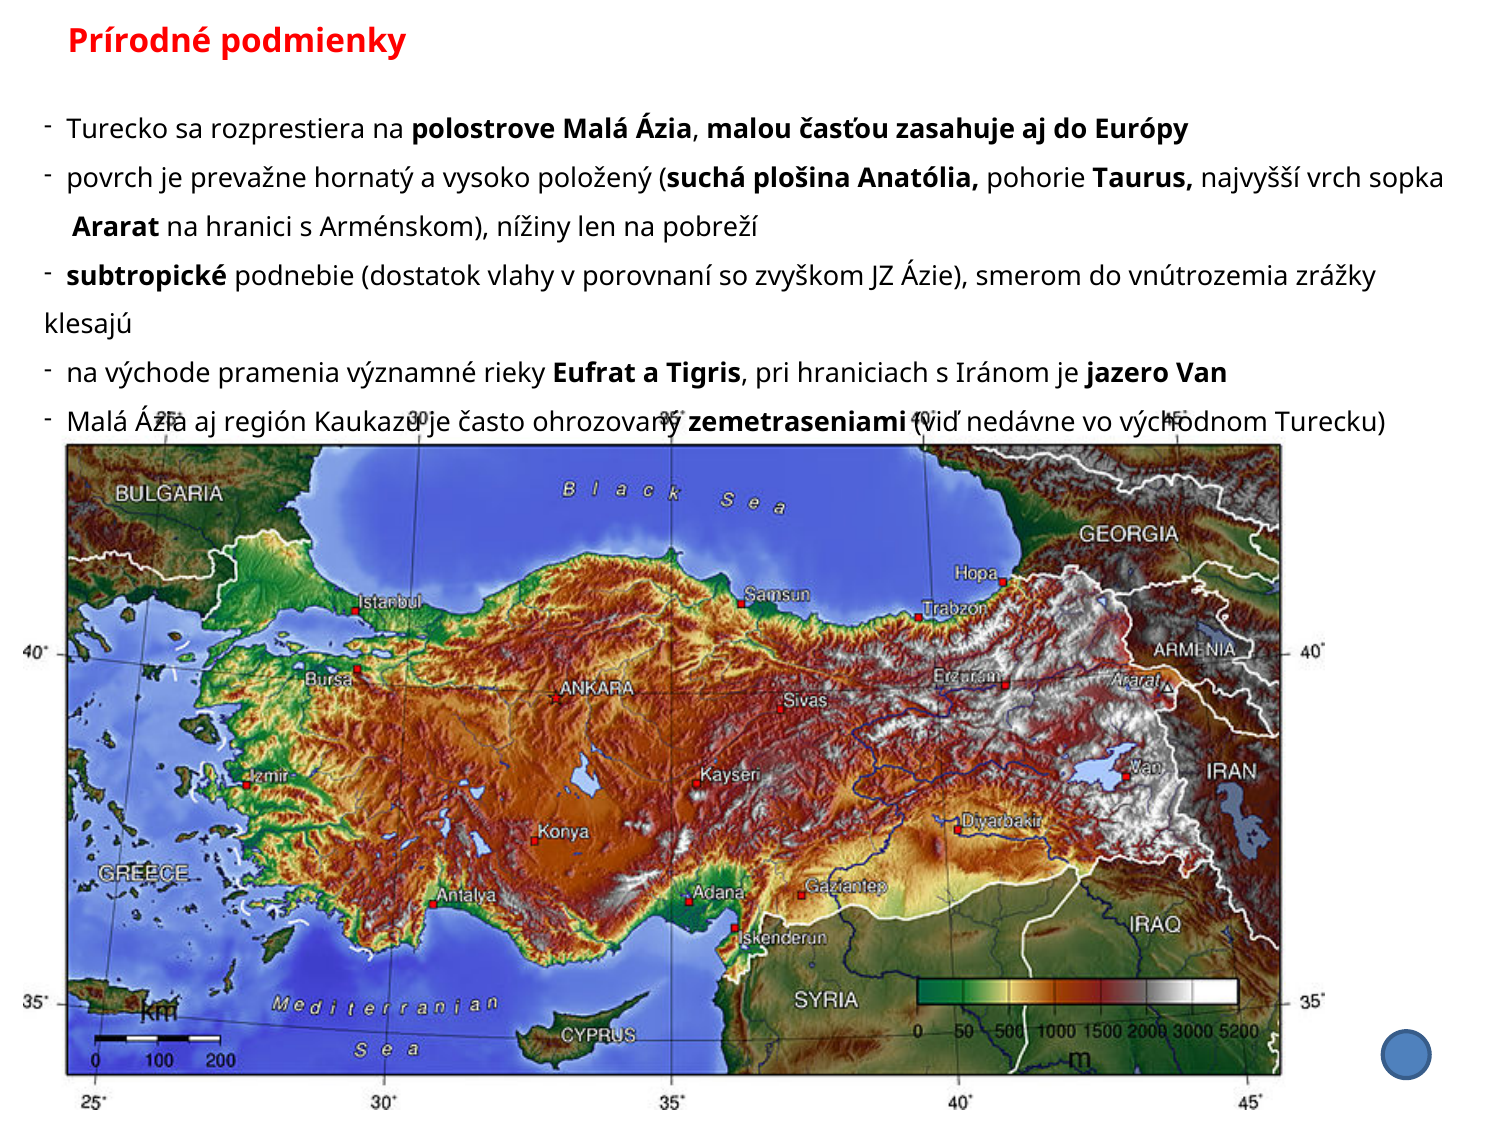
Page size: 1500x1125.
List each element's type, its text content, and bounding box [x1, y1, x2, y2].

text_box Turecko sa rozprestiera na polostrove Malá Ázia, malou časťou zasahuje aj do Európy povrch je prevažne hornatý a vysoko položený (suchá plošina Anatólia, pohorie Taurus, najvyšší vrch sopka Ararat na hranici s Arménskom), nížiny len na pobreží subtropické podnebie (dostatok vlahy v porovnaní so zvyškom JZ Ázie), smerom do vnútrozemia zrážky klesajú na východe pramenia významné rieky Eufrat a Tigris, pri hraniciach s Iránom je jazero Van Malá Ázia aj región Kaukazu je často ohrozovaný zemetraseniami (viď nedávne vo východnom Turecku) [29, 87, 1483, 494]
picture [23, 410, 1325, 1110]
text_box Prírodné podmienky [52, 11, 1436, 68]
text_box [1382, 1031, 1430, 1079]
